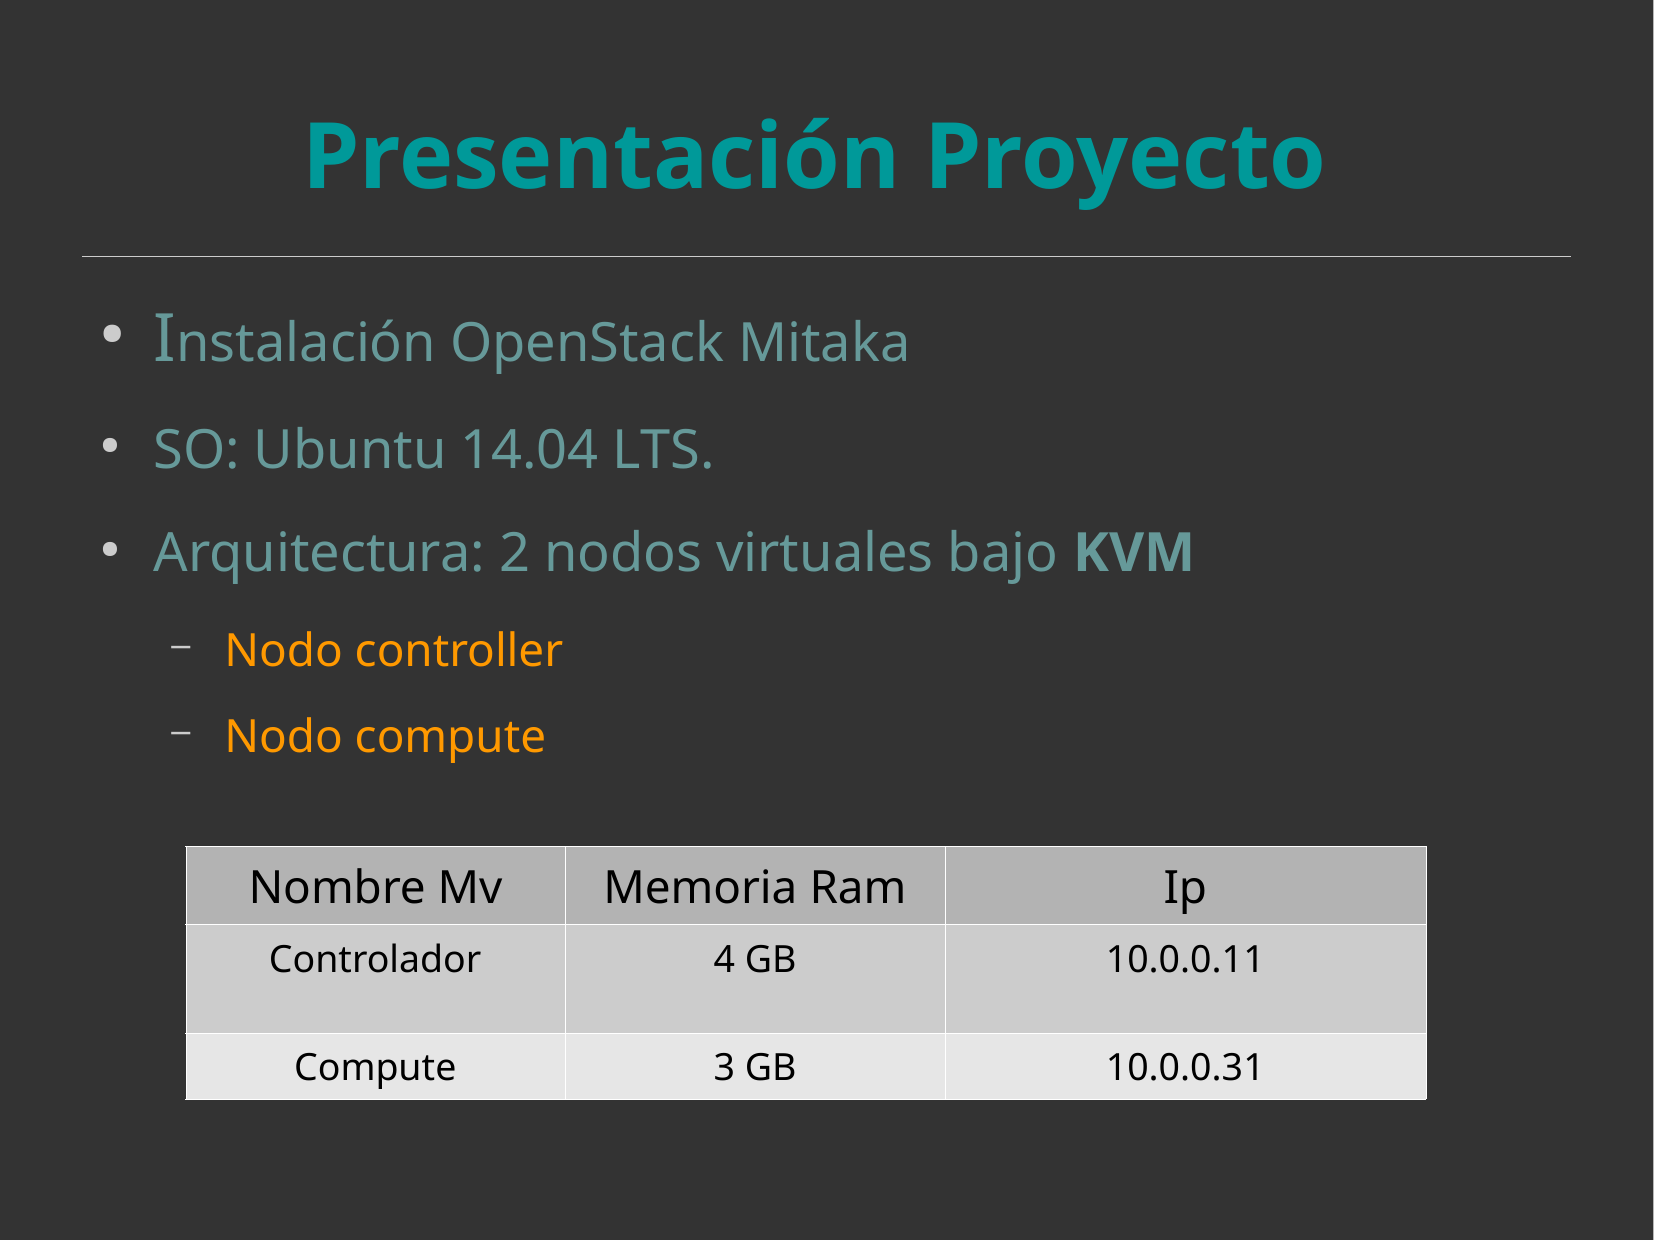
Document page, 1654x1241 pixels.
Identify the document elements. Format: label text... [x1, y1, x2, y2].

list Instalación OpenStack Mitaka SO: Ubuntu 14.04 LTS. Arquitectura: 2 nodos virtuales bajo KVM Nodo controller Nodo compute [82, 290, 1571, 1010]
title Presentación Proyecto [82, 49, 1571, 257]
table_header Ip [946, 847, 1426, 924]
table_header Nombre Mv [187, 847, 565, 924]
table_cell 4 GB [566, 925, 945, 1033]
table_cell Compute [187, 1034, 565, 1099]
table_cell 3 GB [566, 1034, 945, 1099]
table_cell 10.0.0.11 [946, 925, 1426, 1033]
table_header Memoria Ram [566, 847, 945, 924]
table_cell Controlador [187, 925, 565, 1033]
table_cell 10.0.0.31 [946, 1034, 1426, 1099]
